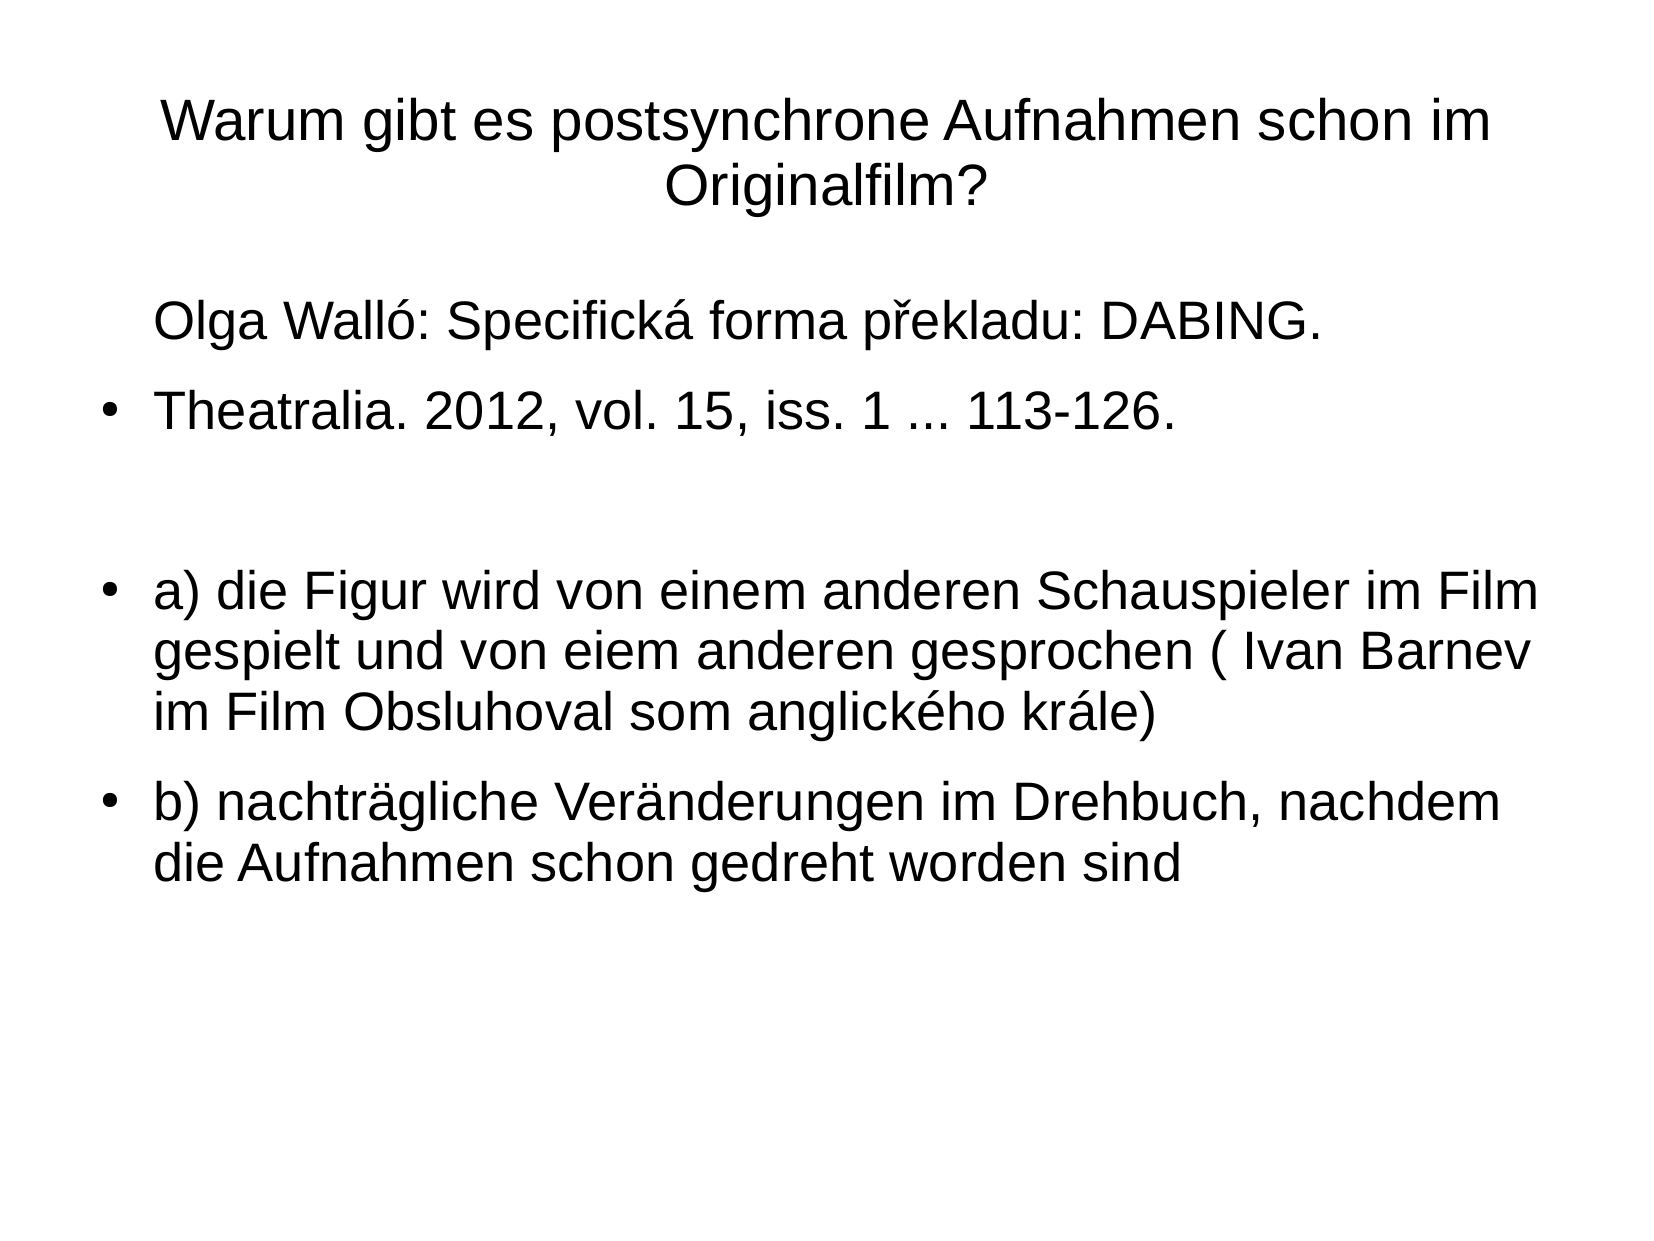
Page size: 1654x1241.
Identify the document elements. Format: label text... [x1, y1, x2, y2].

list Olga Walló: Specifická forma překladu: DABING. Theatralia. 2012, vol. 15, iss. 1 ... 113-126. a) die Figur wird von einem anderen Schauspieler im Film gespielt und von eiem anderen gesprochen ( Ivan Barnev im Film Obsluhoval som anglického krále) b) nachträgliche Veränderungen im Drehbuch, nachdem die Aufnahmen schon gedreht worden sind [82, 290, 1571, 1010]
title Warum gibt es postsynchrone Aufnahmen schon im Originalfilm? [82, 49, 1571, 257]
